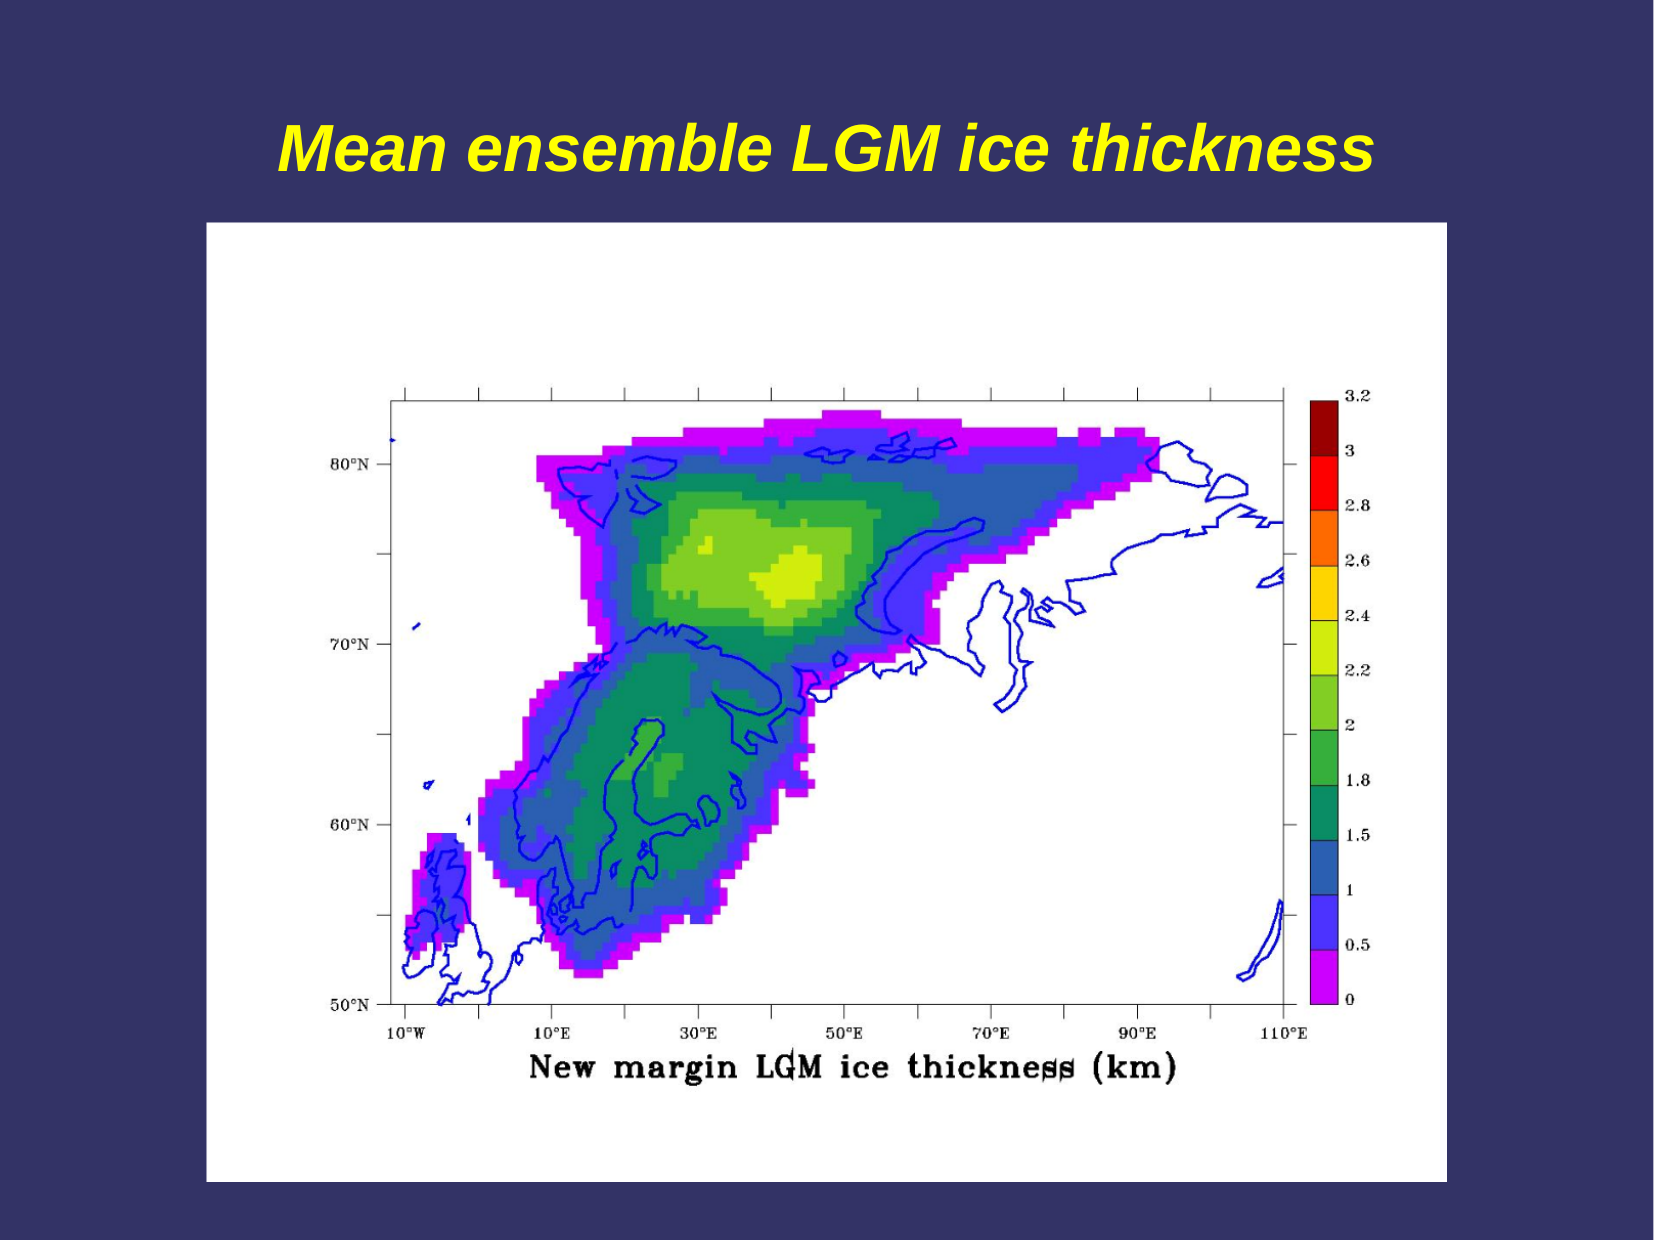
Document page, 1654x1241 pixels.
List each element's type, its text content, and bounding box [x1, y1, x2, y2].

title Mean ensemble LGM ice thickness [121, 49, 1534, 250]
picture [206, 222, 1447, 1182]
